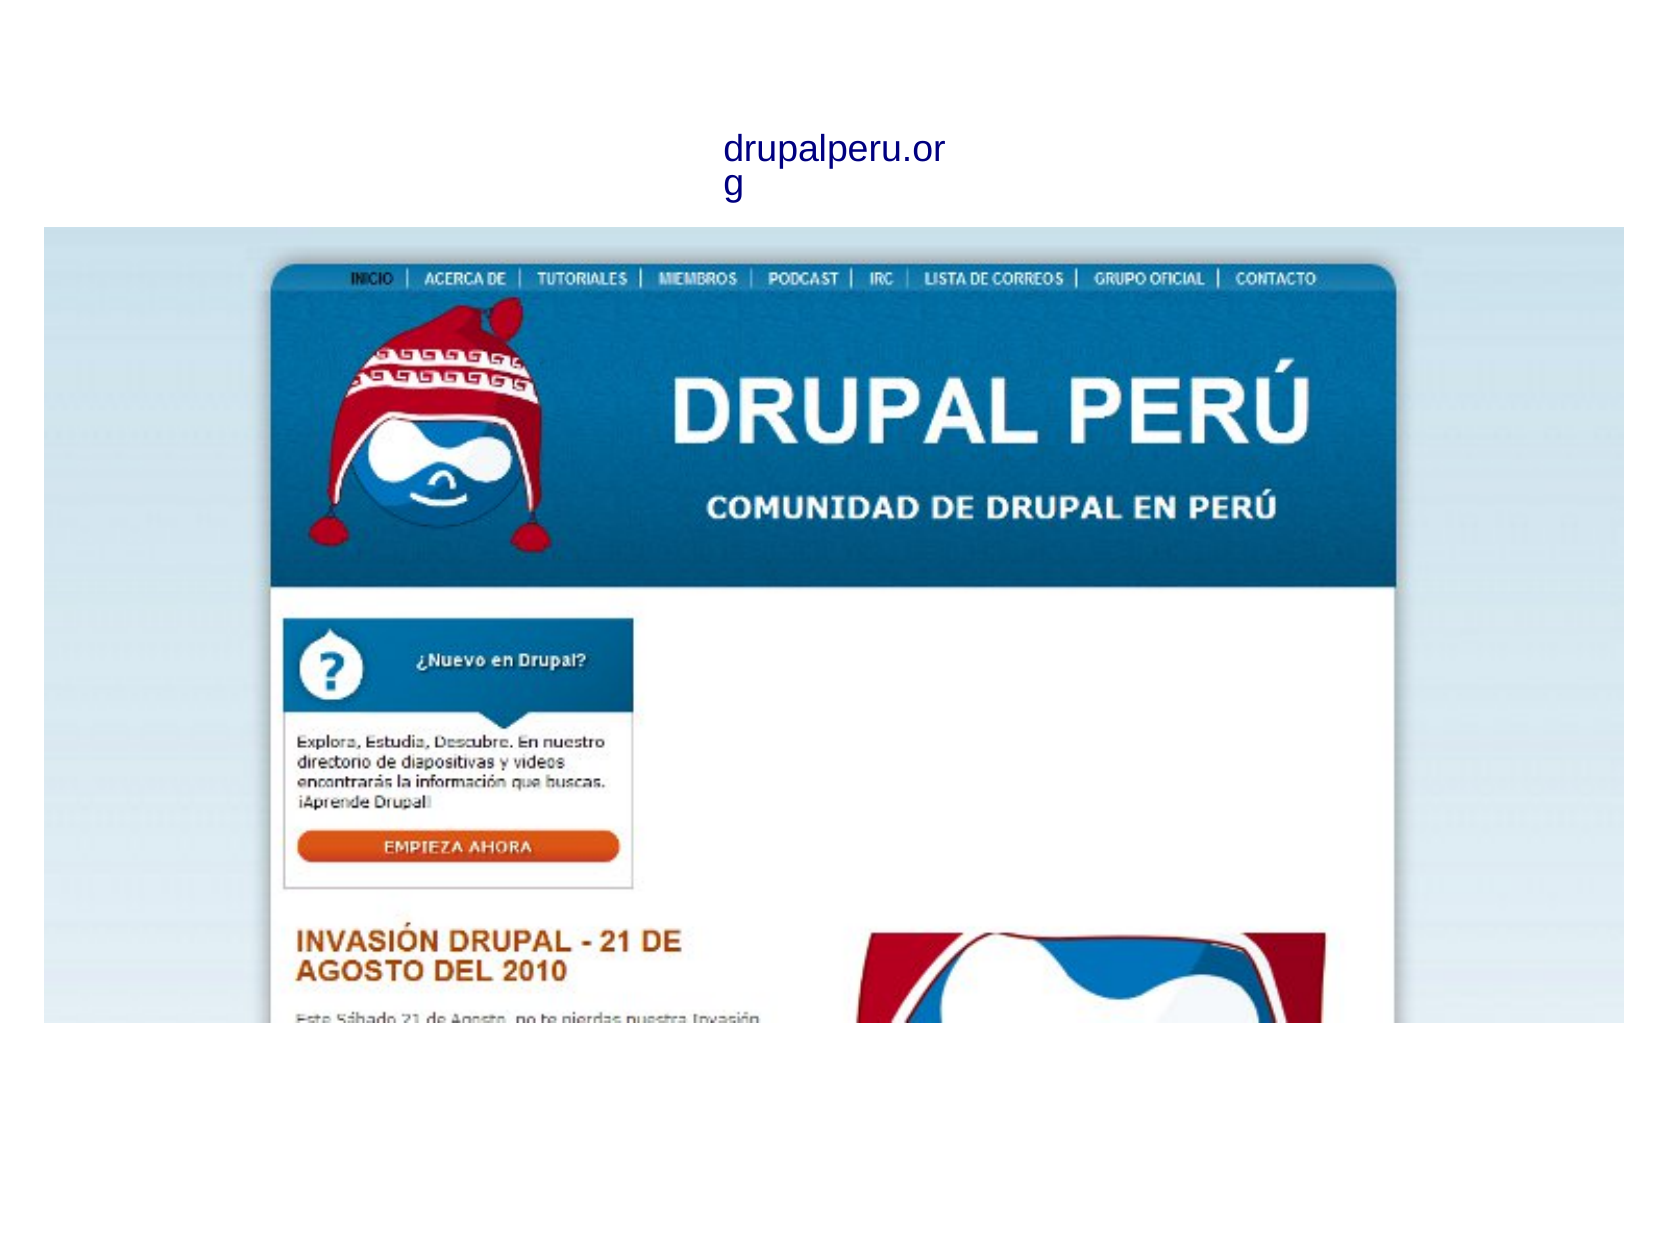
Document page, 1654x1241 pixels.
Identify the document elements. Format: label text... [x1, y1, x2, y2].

text_box drupalperu.org [708, 120, 969, 178]
picture [44, 227, 1624, 1023]
